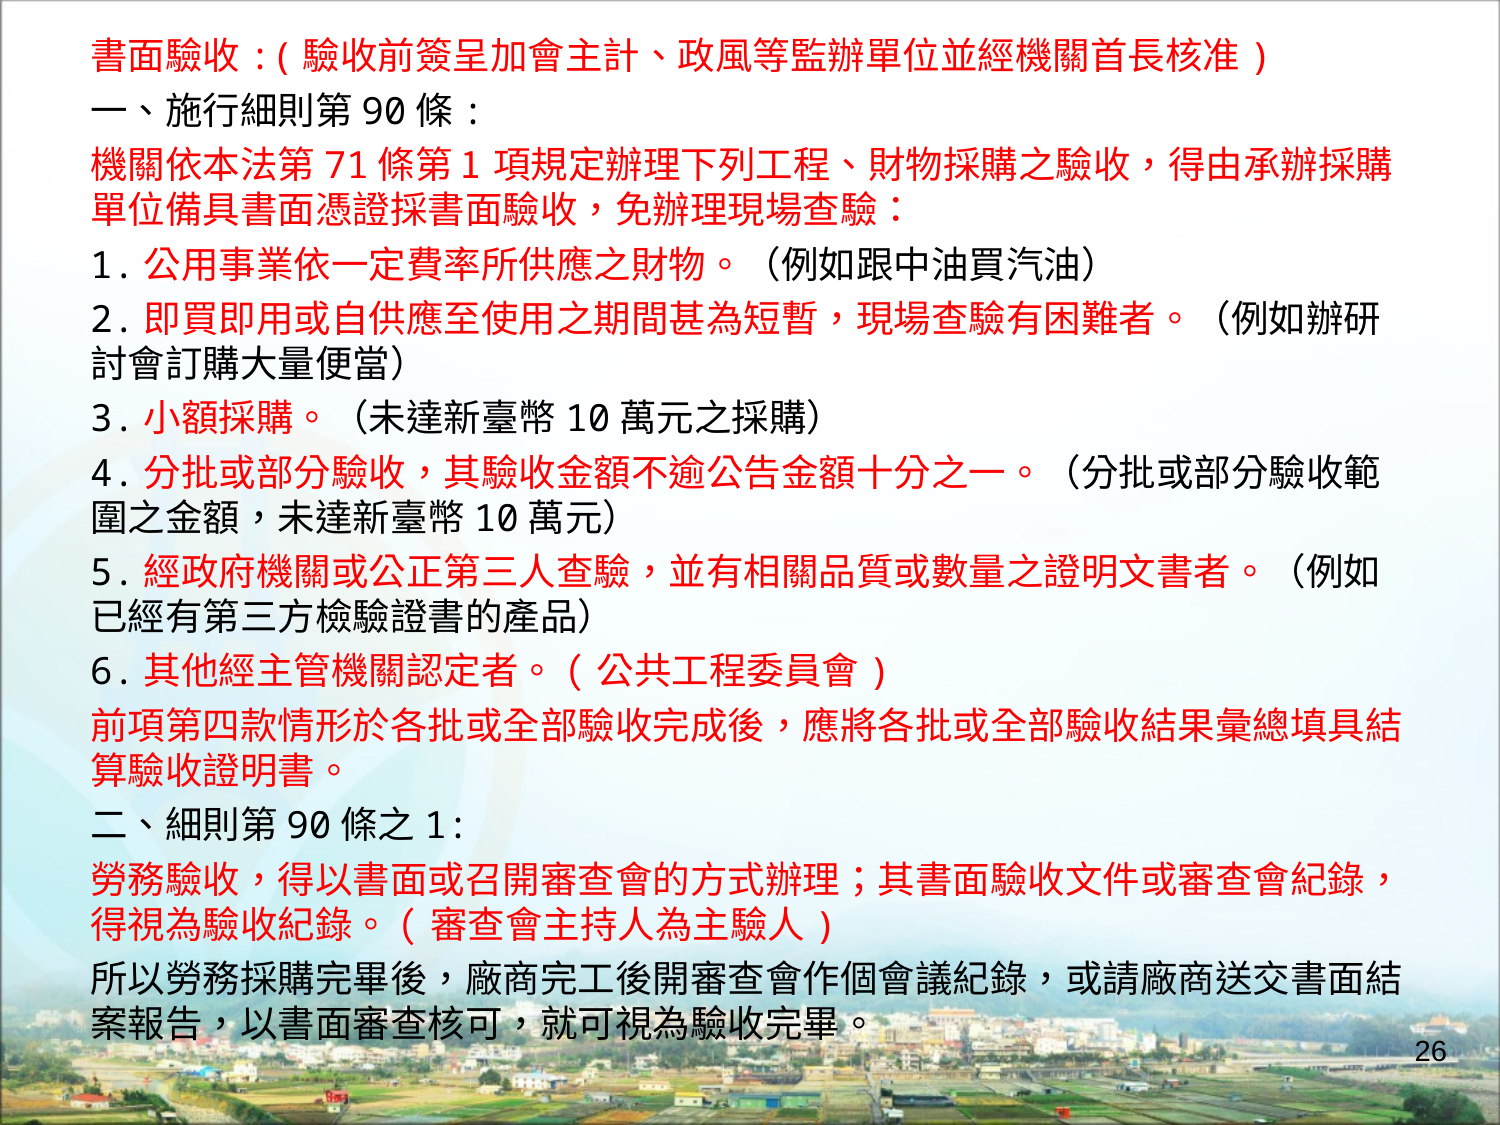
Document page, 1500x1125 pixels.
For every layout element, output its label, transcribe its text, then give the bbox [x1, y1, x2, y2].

text_box <編號> [1111, 1024, 1462, 1103]
list 書面驗收:(驗收前簽呈加會主計、政風等監辦單位並經機關首長核准) 一、施行細則第90條: 機關依本法第71條第1項規定辦理下列工程、財物採購之驗收，得由承辦採購單位備具書面憑證採書面驗收，免辦理現場查驗： 1.公用事業依一定費率所供應之財物。（例如跟中油買汽油） 2.即買即用或自供應至使用之期間甚為短暫，現場查驗有困難者。（例如辦研討會訂購大量便當） 3.小額採購。（未達新臺幣10萬元之採購） 4.分批或部分驗收，其驗收金額不逾公告金額十分之一。（分批或部分驗收範圍之金額，未達新臺幣10萬元） 5.經政府機關或公正第三人查驗，並有相關品質或數量之證明文書者。（例如已經有第三方檢驗證書的產品） 6.其他經主管機關認定者。(公共工程委員會) 前項第四款情形於各批或全部驗收完成後，應將各批或全部驗收結果彙總填具結算驗收證明書。 二、細則第90條之1: 勞務驗收，得以書面或召開審查會的方式辦理；其書面驗收文件或審查會紀錄，得視為驗收紀錄。(審查會主持人為主驗人) 所以勞務採購完畢後，廠商完工後開審查會作個會議紀錄，或請廠商送交書面結案報告，以書面審查核可，就可視為驗收完畢。 [75, 24, 1426, 1053]
picture [0, 0, 1500, 1125]
